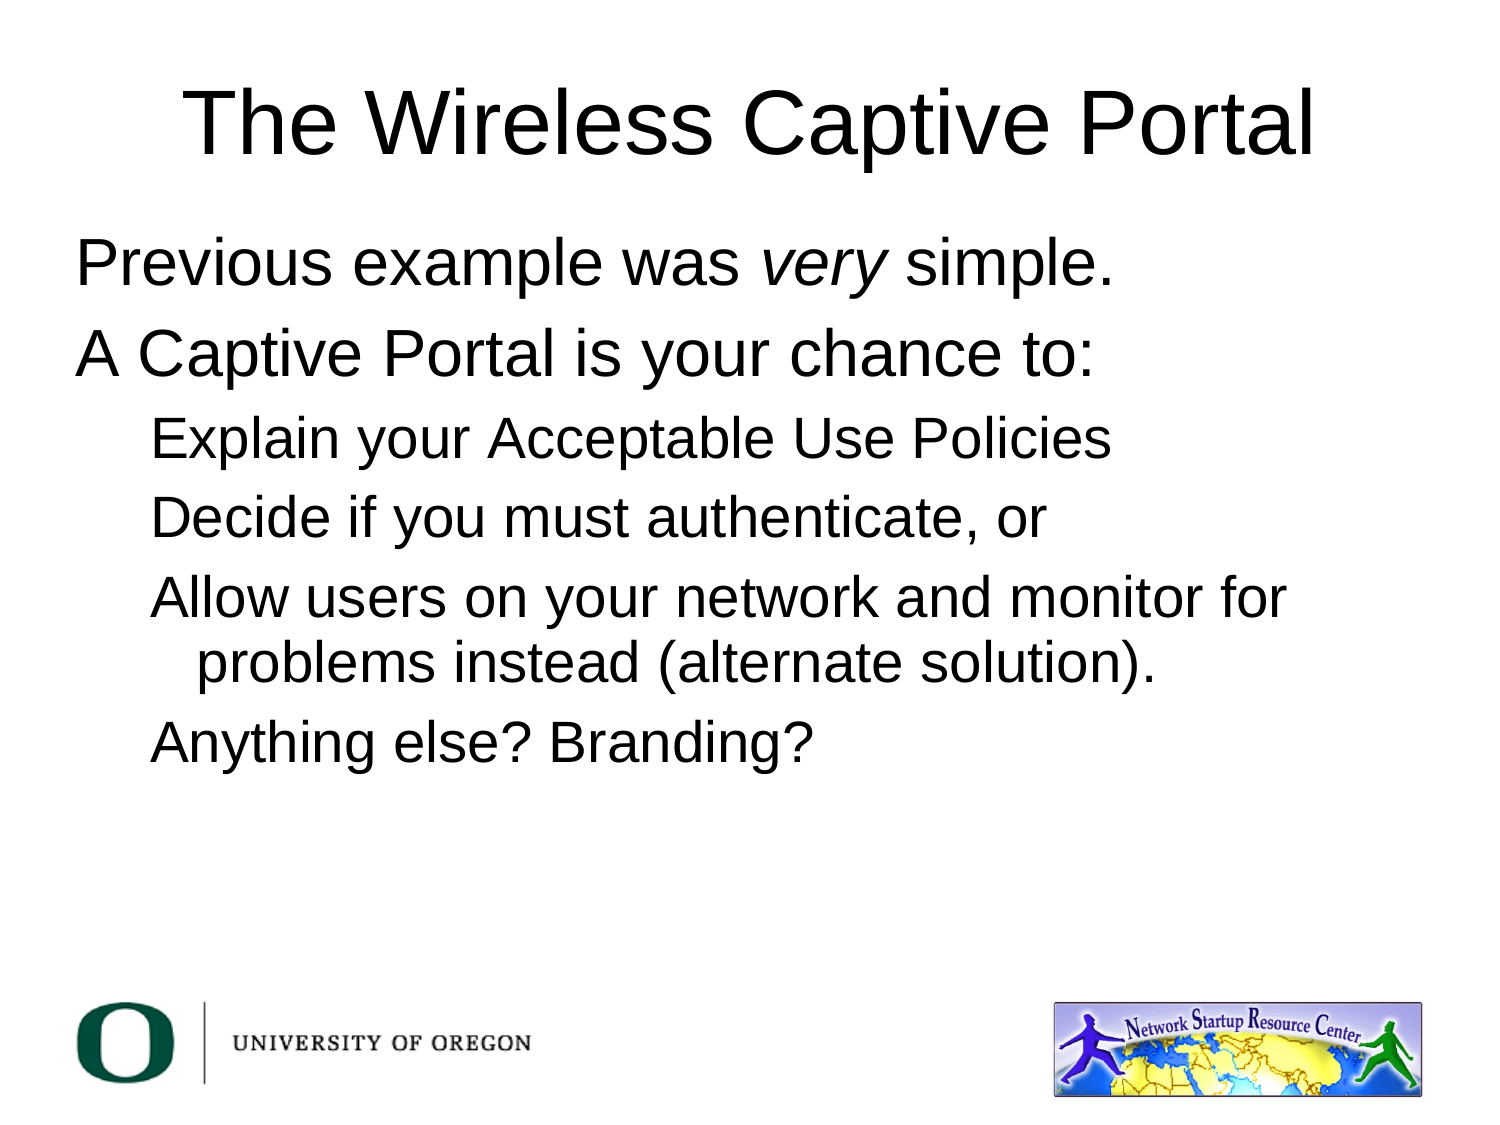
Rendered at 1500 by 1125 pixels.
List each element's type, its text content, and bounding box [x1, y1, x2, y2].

list Previous example was very simple. A Captive Portal is your chance to: Explain your Acceptable Use Policies Decide if you must authenticate, or Allow users on your network and monitor for problems instead (alternate solution). Anything else? Branding? [75, 224, 1426, 948]
title The Wireless Captive Portal [75, 45, 1426, 201]
picture [62, 998, 546, 1088]
picture [1050, 999, 1426, 1100]
